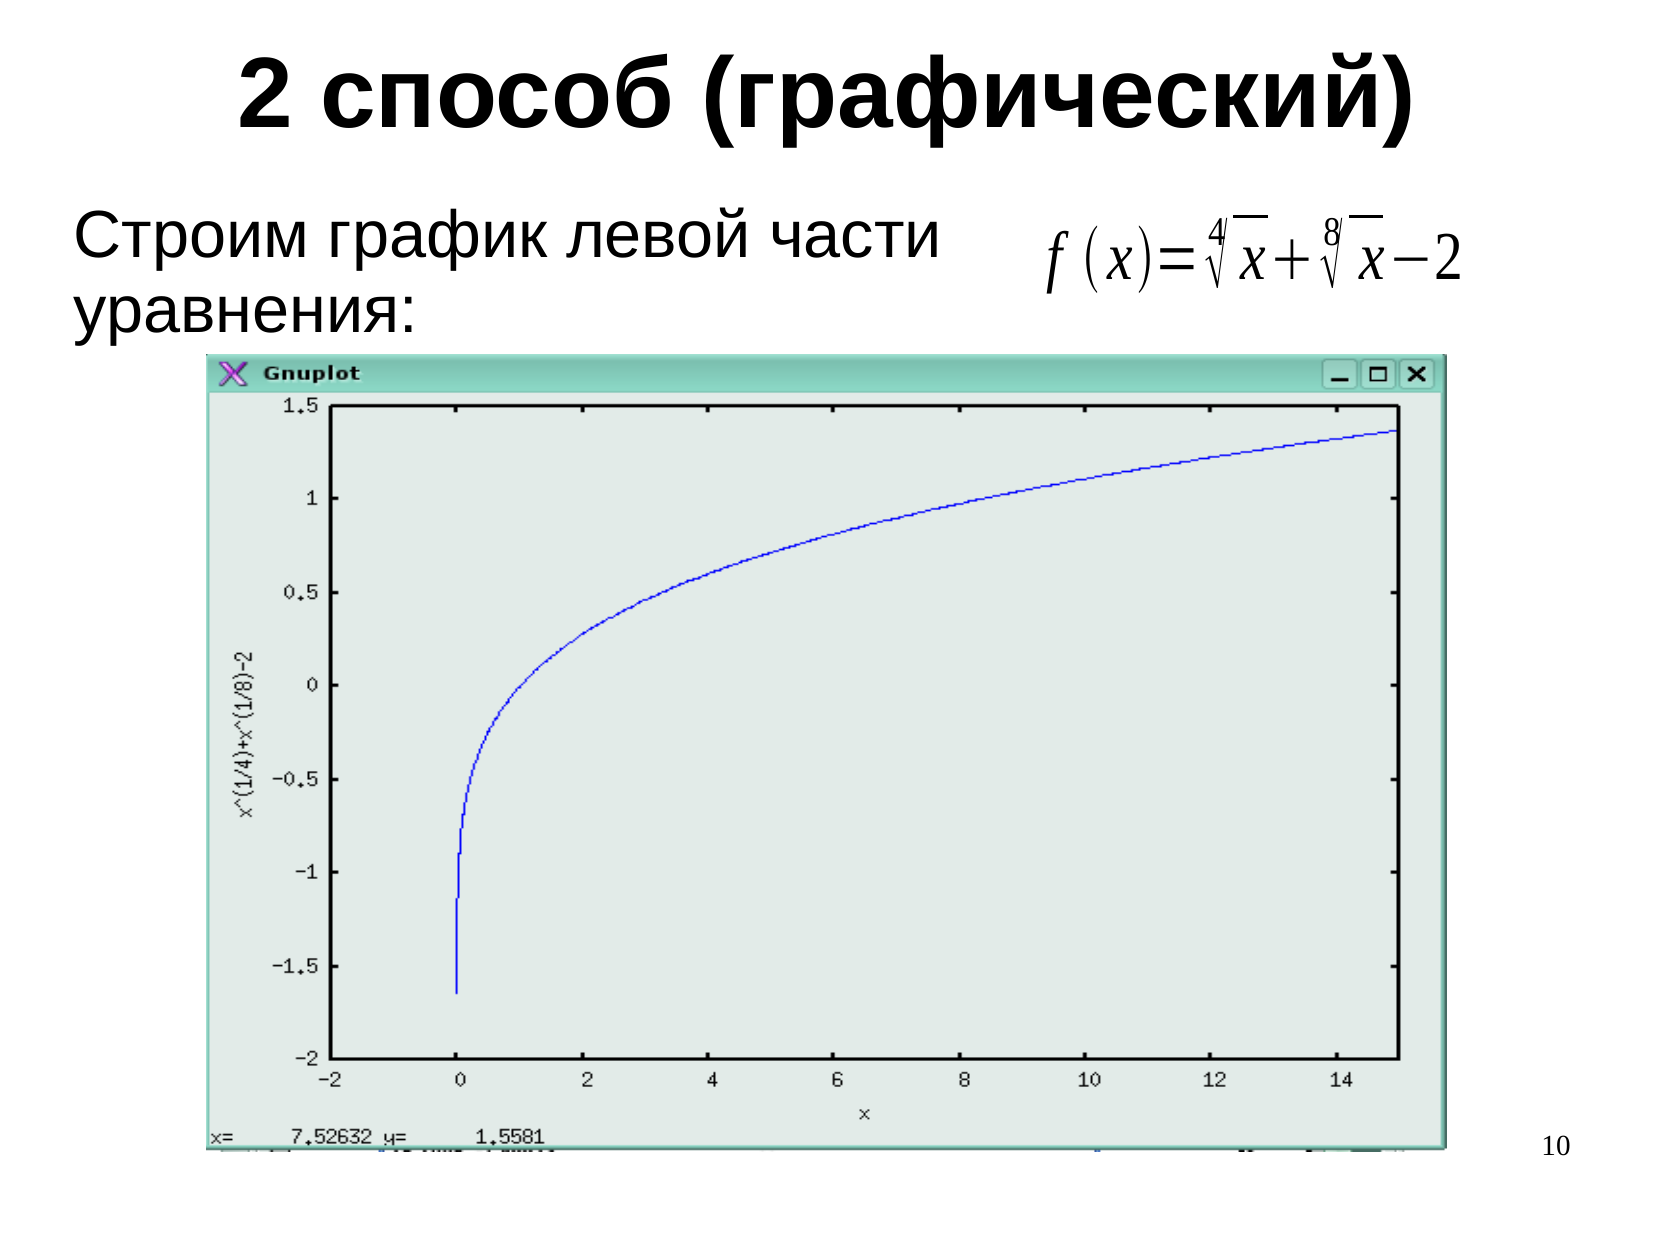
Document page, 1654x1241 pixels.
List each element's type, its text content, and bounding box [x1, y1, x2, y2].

chart [1020, 206, 1478, 298]
picture [206, 354, 1447, 1152]
text_box Строим график левой части уравнения: [59, 189, 1123, 355]
text_box 2 способ (графический) [29, 29, 1625, 157]
